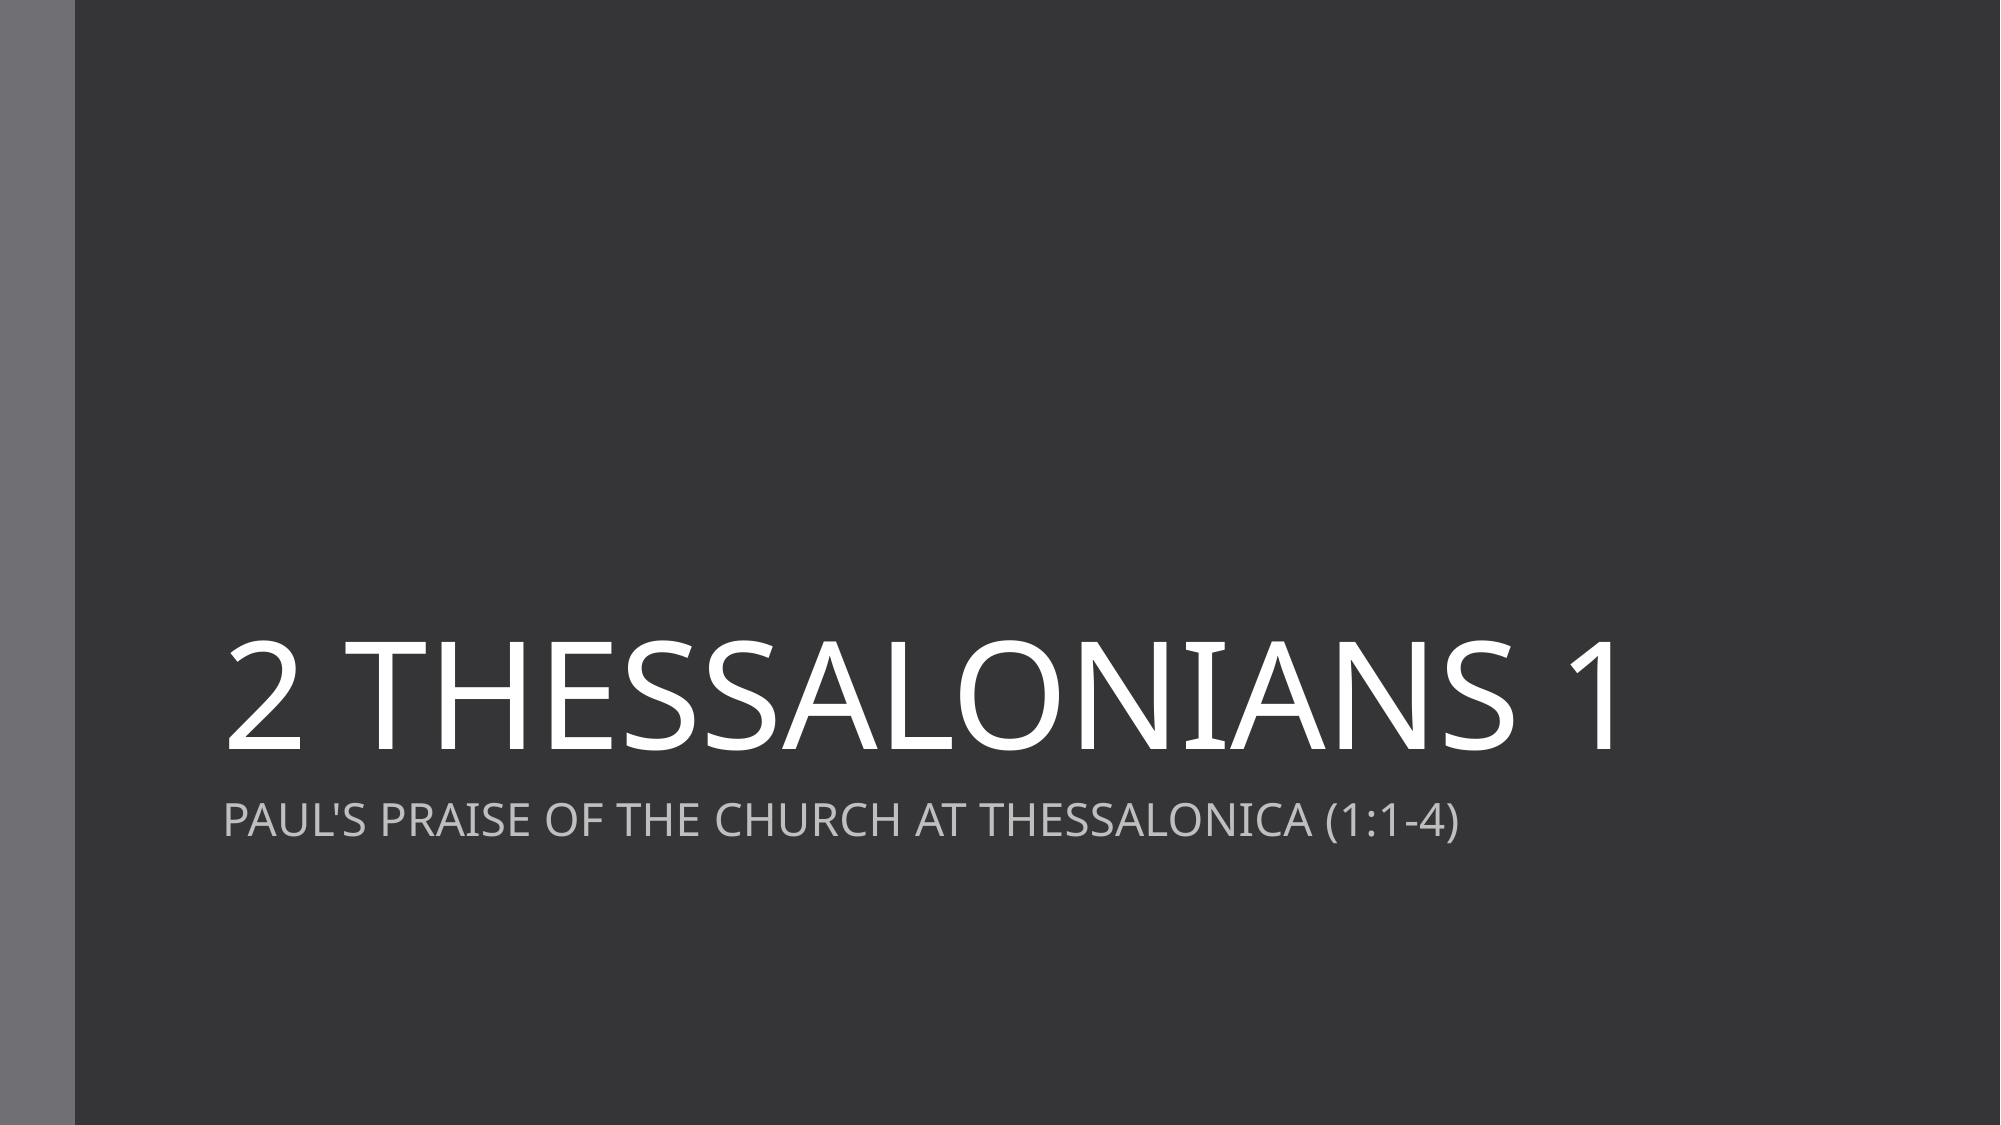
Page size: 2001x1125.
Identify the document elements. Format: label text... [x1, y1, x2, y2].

subtitle PAUL'S PRAISE OF THE CHURCH AT THESSALONICA (1:1-4) [206, 787, 1752, 1066]
title 2 THESSALONIANS 1 [206, 124, 1752, 787]
